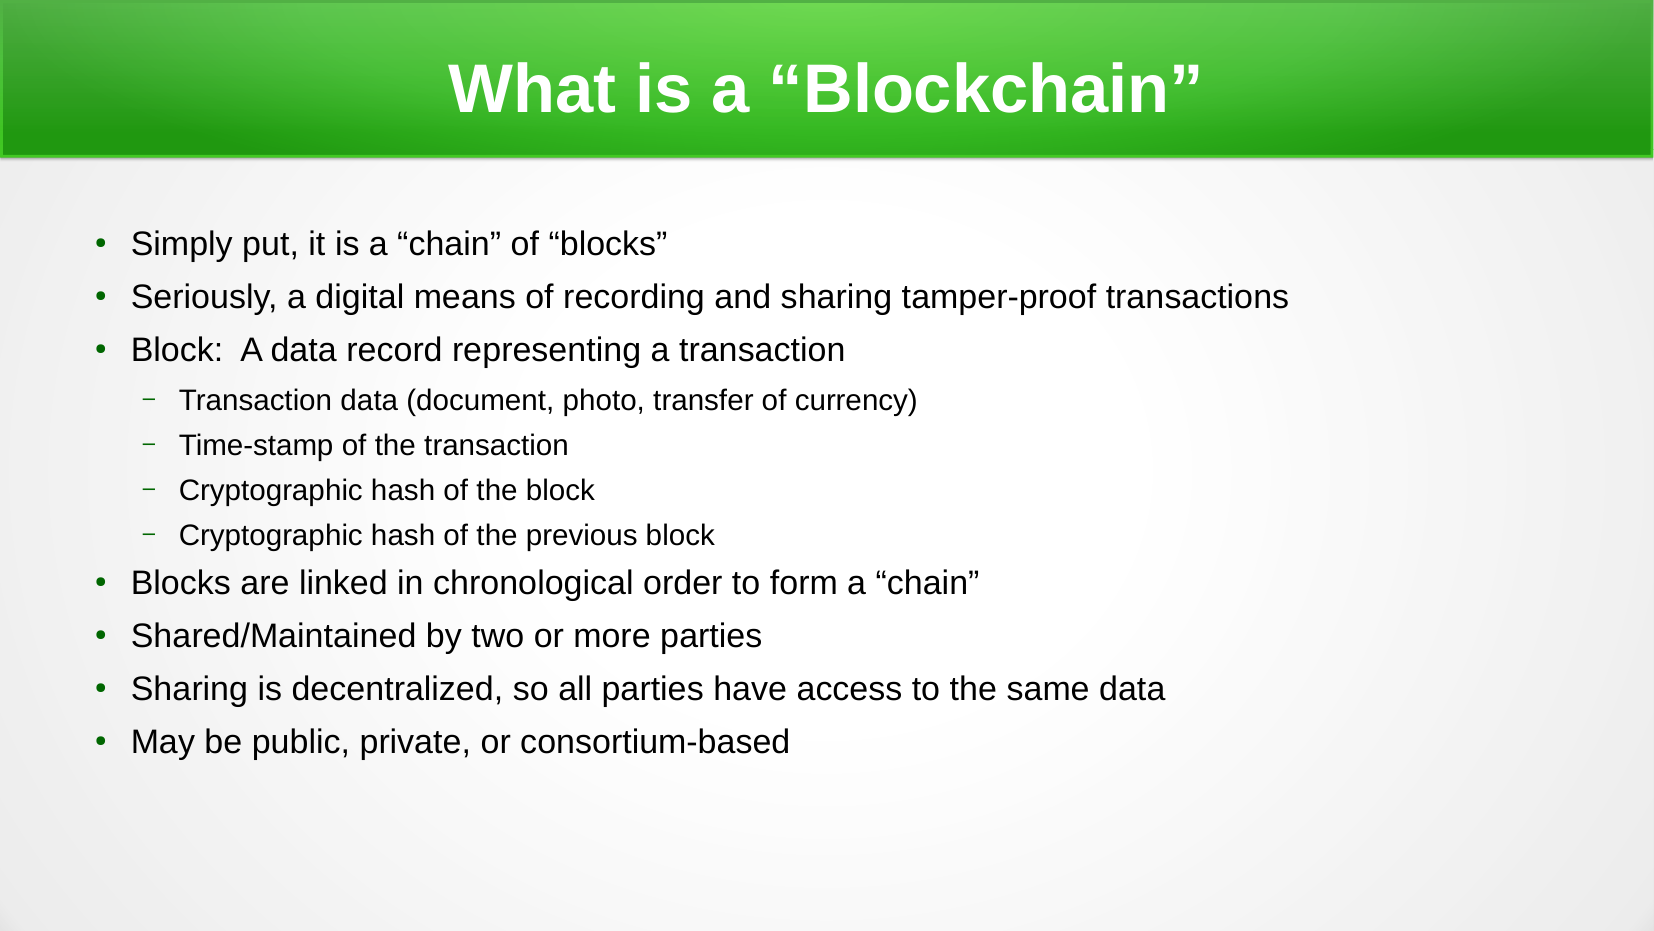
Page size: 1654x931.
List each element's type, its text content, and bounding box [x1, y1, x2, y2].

list Simply put, it is a “chain” of “blocks” Seriously, a digital means of recording and sharing tamper-proof transactions Block: A data record representing a transaction Transaction data (document, photo, transfer of currency) Time-stamp of the transaction Cryptographic hash of the block Cryptographic hash of the previous block Blocks are linked in chronological order to form a “chain” Shared/Maintained by two or more parties Sharing is decentralized, so all parties have access to the same data May be public, private, or consortium-based [82, 224, 1571, 764]
title What is a “Blockchain” [82, 35, 1571, 142]
